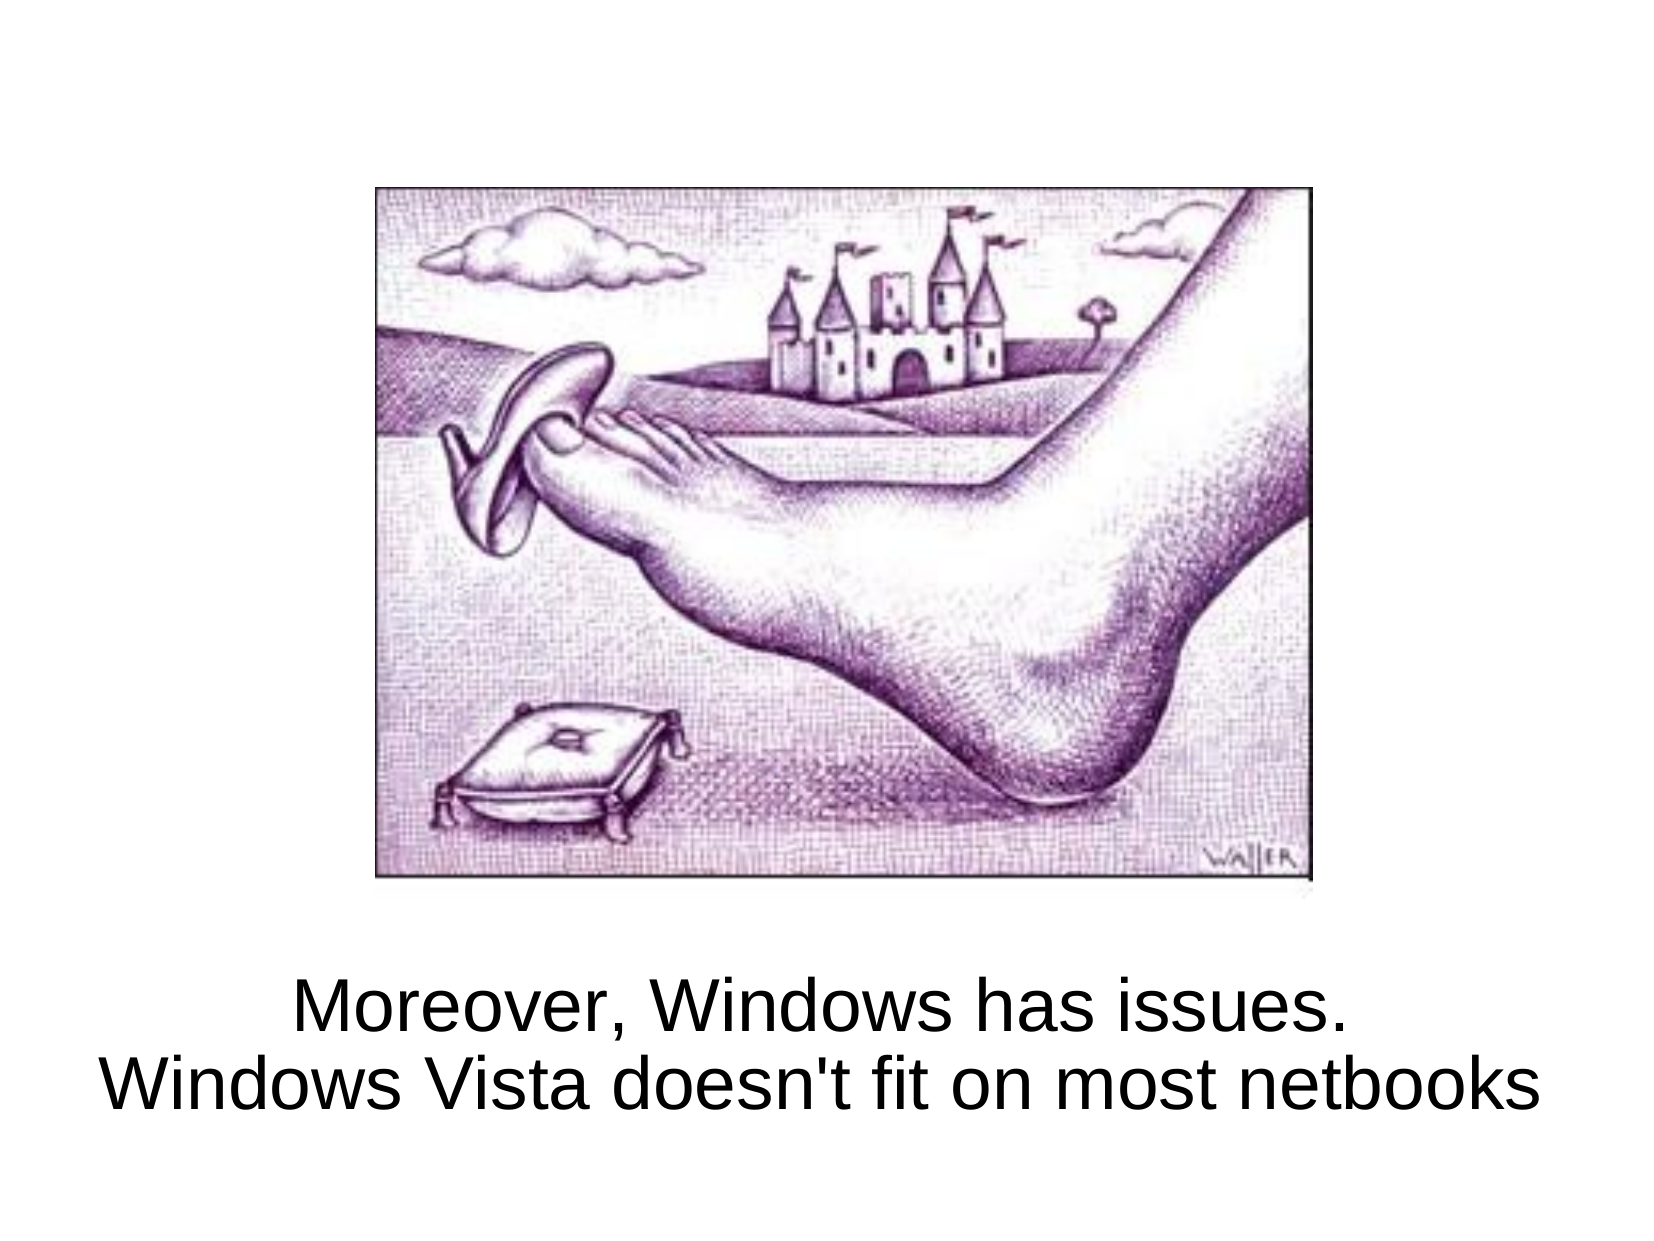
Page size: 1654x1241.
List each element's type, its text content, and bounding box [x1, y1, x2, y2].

title Moreover, Windows has issues. Windows Vista doesn't fit on most netbooks [77, 950, 1566, 1144]
picture [375, 187, 1313, 899]
